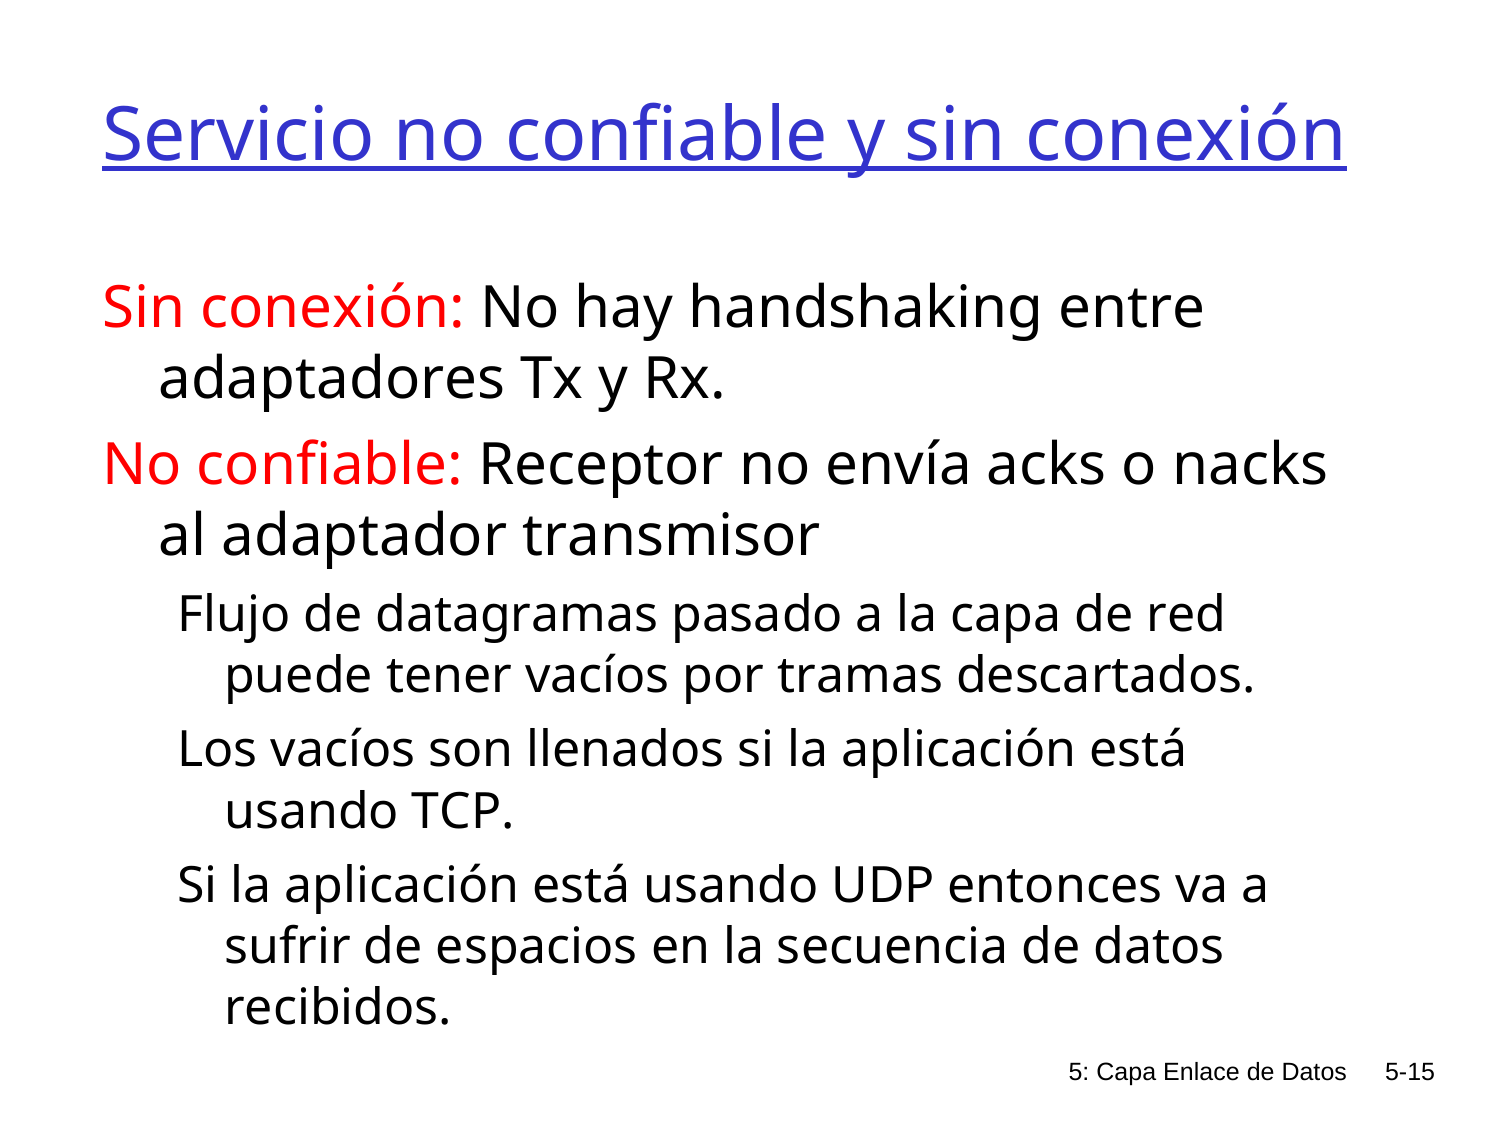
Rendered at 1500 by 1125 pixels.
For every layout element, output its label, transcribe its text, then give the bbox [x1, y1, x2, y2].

title Servicio no confiable y sin conexión [87, 37, 1441, 225]
list Sin conexión: No hay handshaking entre adaptadores Tx y Rx. No confiable: Receptor no envía acks o nacks al adaptador transmisor Flujo de datagramas pasado a la capa de red puede tener vacíos por tramas descartados. Los vacíos son llenados si la aplicación está usando TCP. Si la aplicación está usando UDP entonces va a sufrir de espacios en la secuencia de datos recibidos. [87, 262, 1363, 1069]
